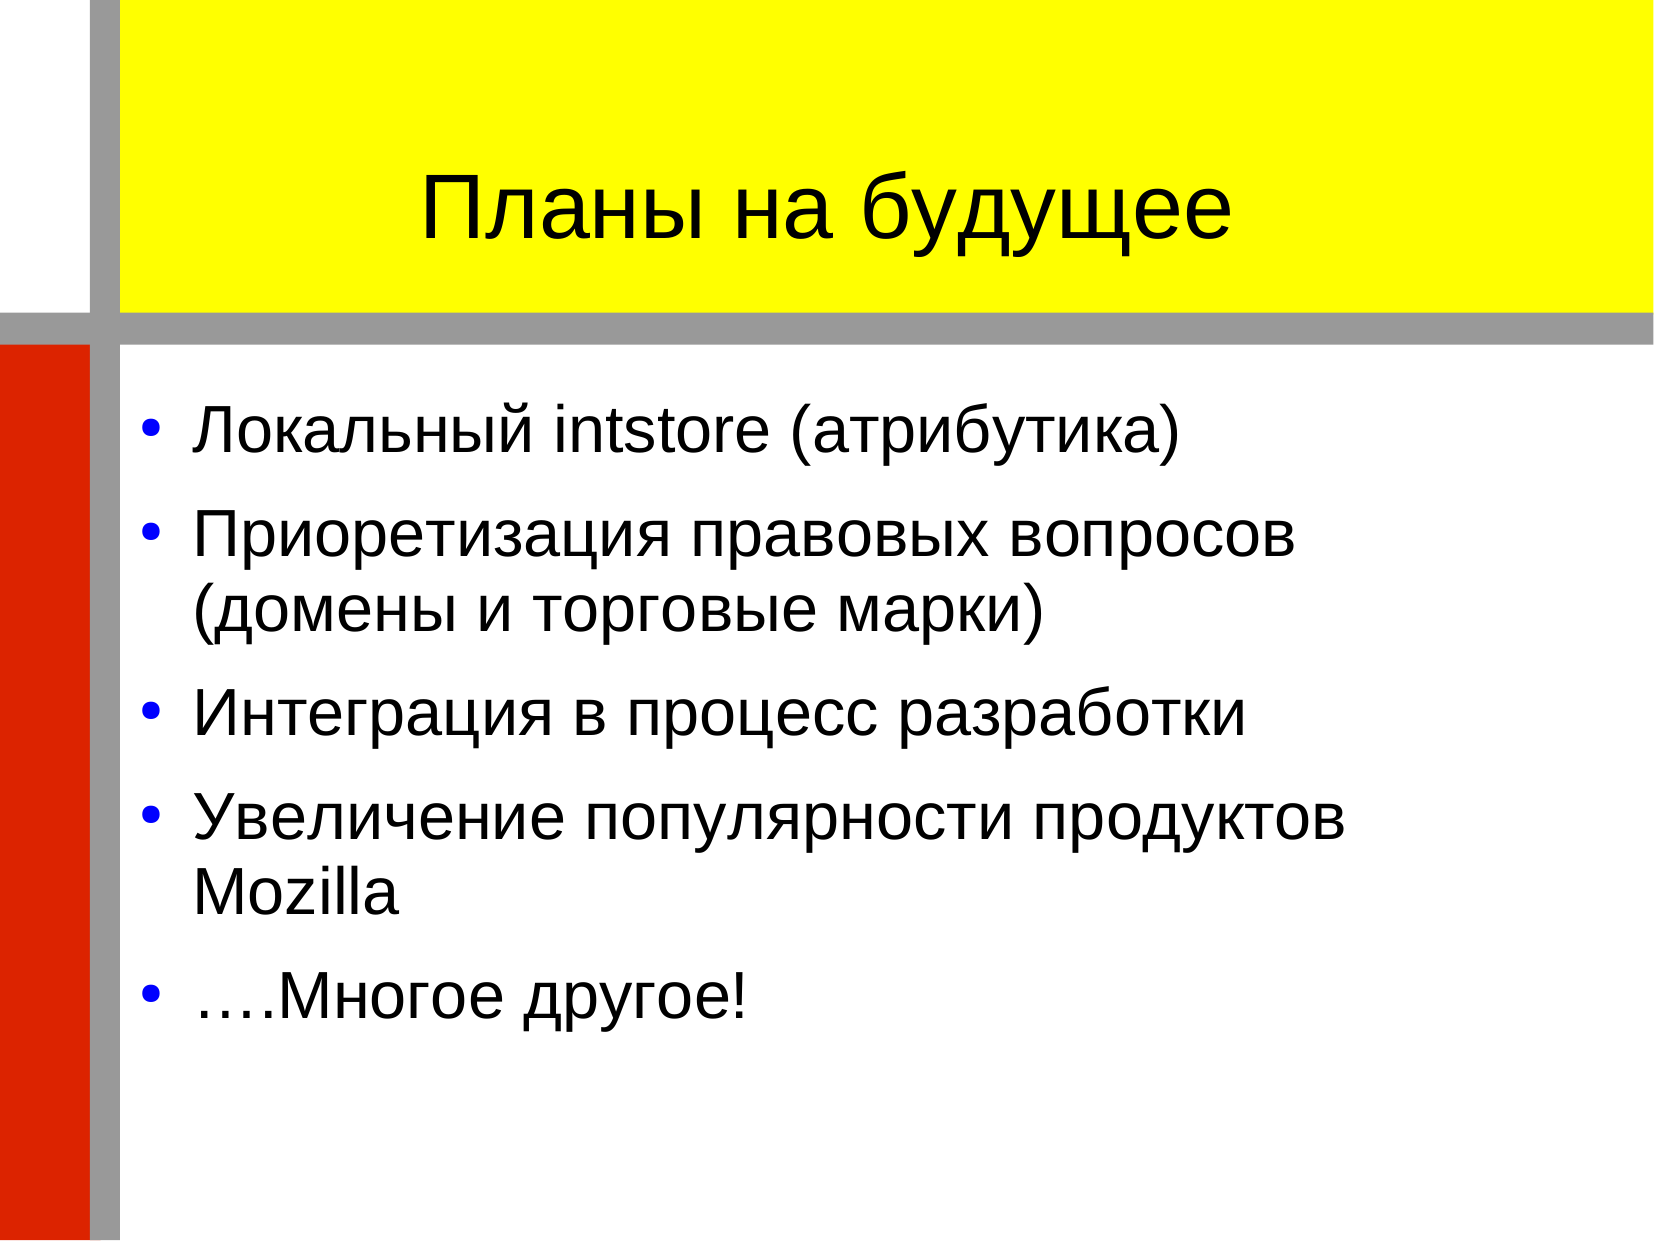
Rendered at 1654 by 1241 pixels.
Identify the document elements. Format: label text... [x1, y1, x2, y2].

title Планы на будущее [121, 102, 1534, 311]
list Локальный intstore (атрибутика) Приоретизация правовых вопросов (домены и торговые марки) Интеграция в процесс разработки Увеличение популярности продуктов Mozilla ….Многое другое! [121, 391, 1534, 1241]
